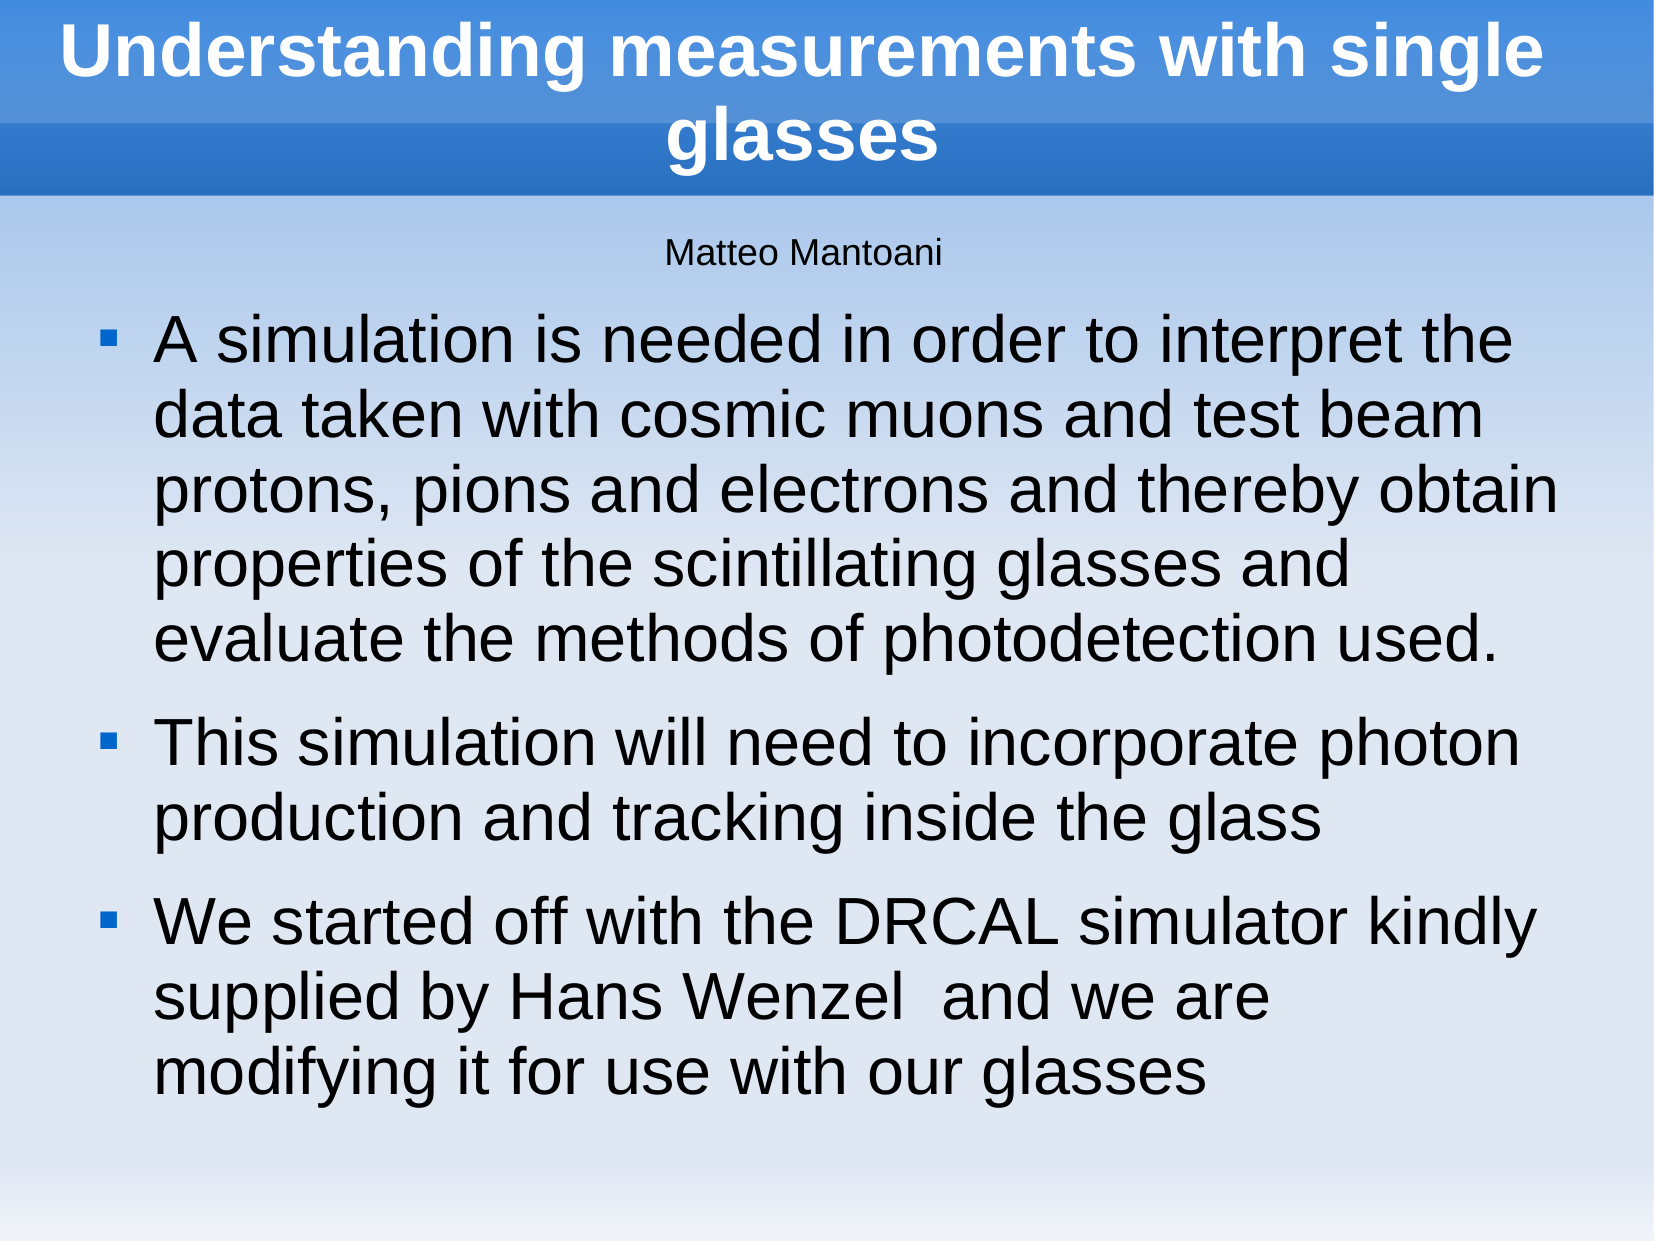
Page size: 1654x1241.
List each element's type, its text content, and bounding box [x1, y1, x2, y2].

title Understanding measurements with single glasses [59, 0, 1548, 261]
list A simulation is needed in order to interpret the data taken with cosmic muons and test beam protons, pions and electrons and thereby obtain properties of the scintillating glasses and evaluate the methods of photodetection used. This simulation will need to incorporate photon production and tracking inside the glass We started off with the DRCAL simulator kindly supplied by Hans Wenzel and we are modifying it for use with our glasses [82, 302, 1571, 1121]
picture [0, 0, 1654, 1241]
text_box Matteo Mantoani [649, 224, 958, 282]
